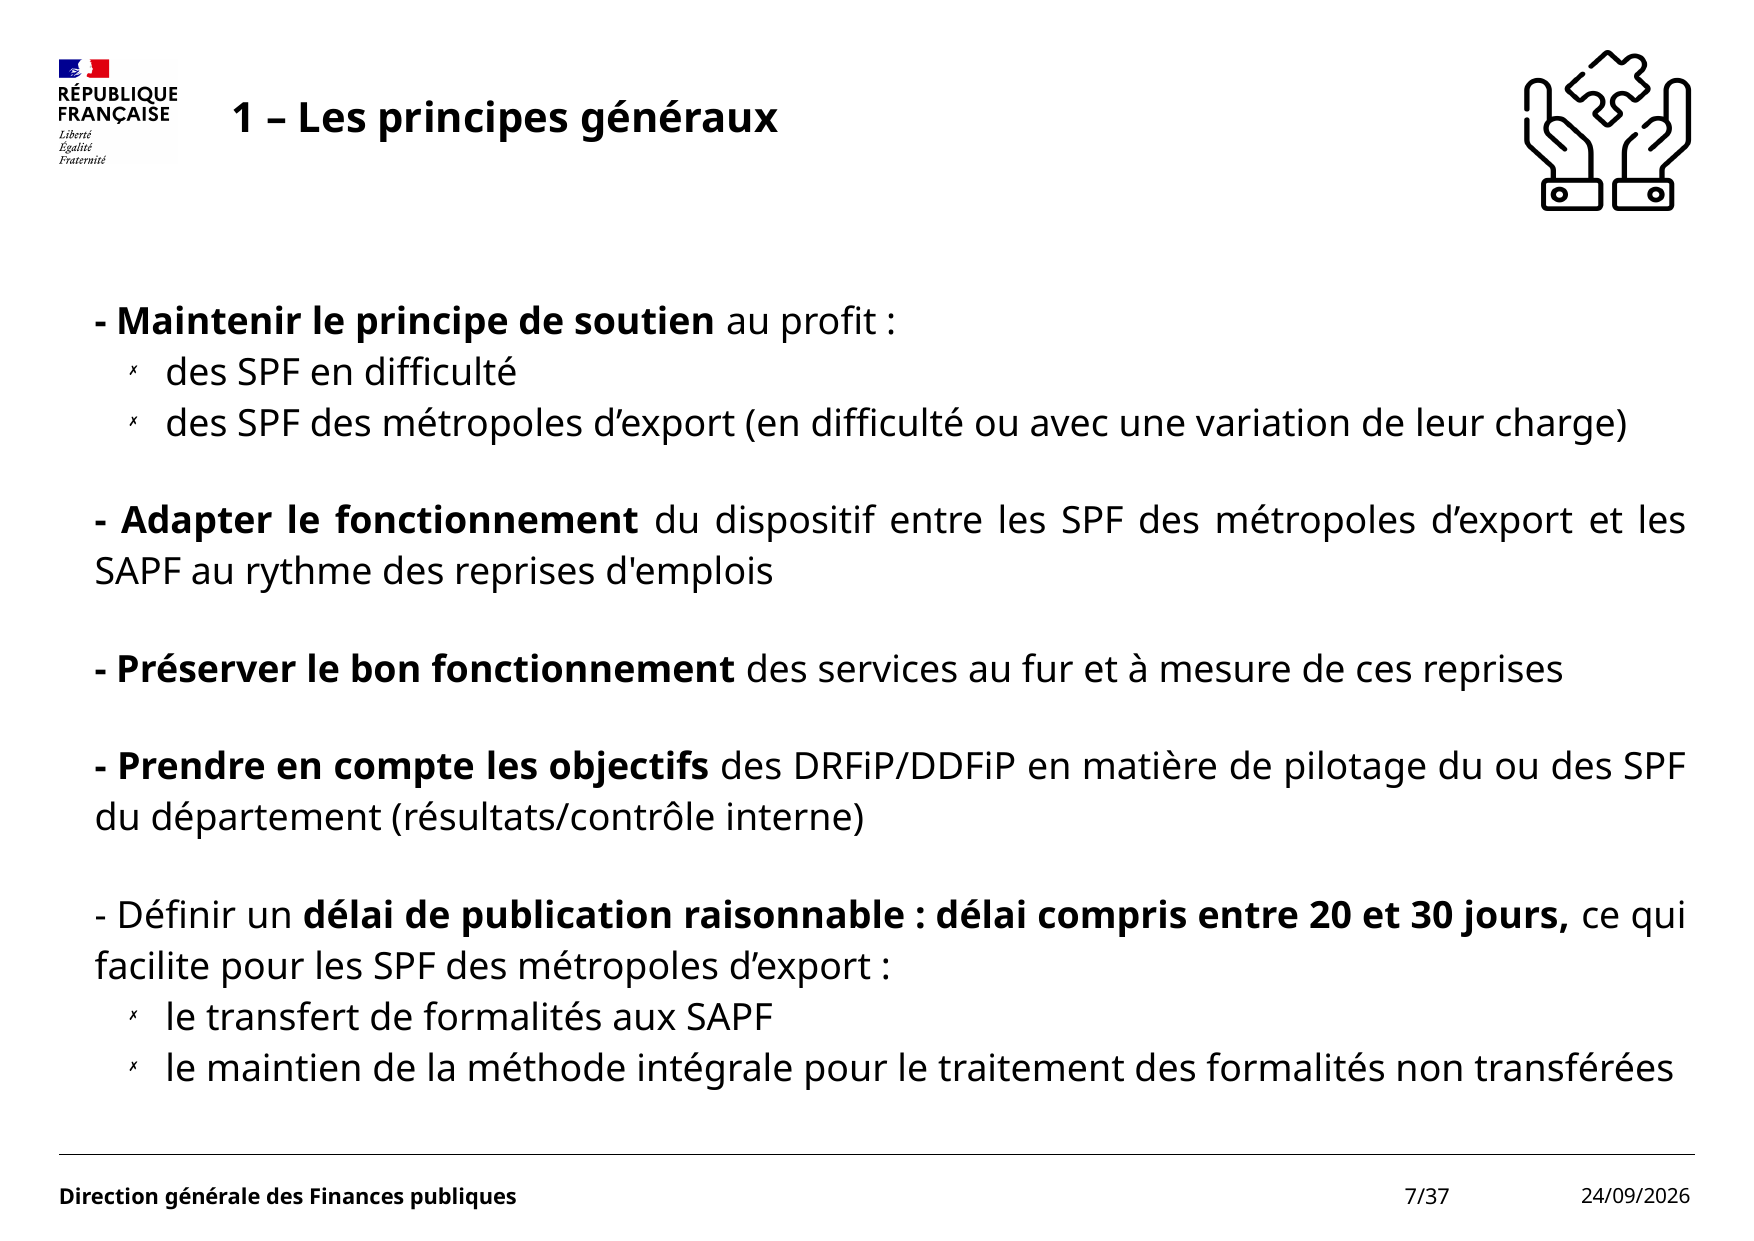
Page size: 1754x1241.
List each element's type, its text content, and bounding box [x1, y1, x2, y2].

picture [1518, 50, 1697, 211]
text_box - Maintenir le principe de soutien au profit : des SPF en difficulté des SPF des métropoles d’export (en difficulté ou avec une variation de leur charge) - Adapter le fonctionnement du dispositif entre les SPF des métropoles d’export et les SAPF au rythme des reprises d'emplois - Préserver le bon fonctionnement des services au fur et à mesure de ces reprises - Prendre en compte les objectifs des DRFiP/DDFiP en matière de pilotage du ou des SPF du département (résultats/contrôle interne) - Définir un délai de publication raisonnable : délai compris entre 20 et 30 jours, ce qui facilite pour les SPF des métropoles d’export : le transfert de formalités aux SAPF le maintien de la méthode intégrale pour le traitement des formalités non transférées [59, 265, 1687, 1093]
picture [59, 59, 178, 164]
text_box 1 – Les principes généraux [180, 80, 1165, 197]
